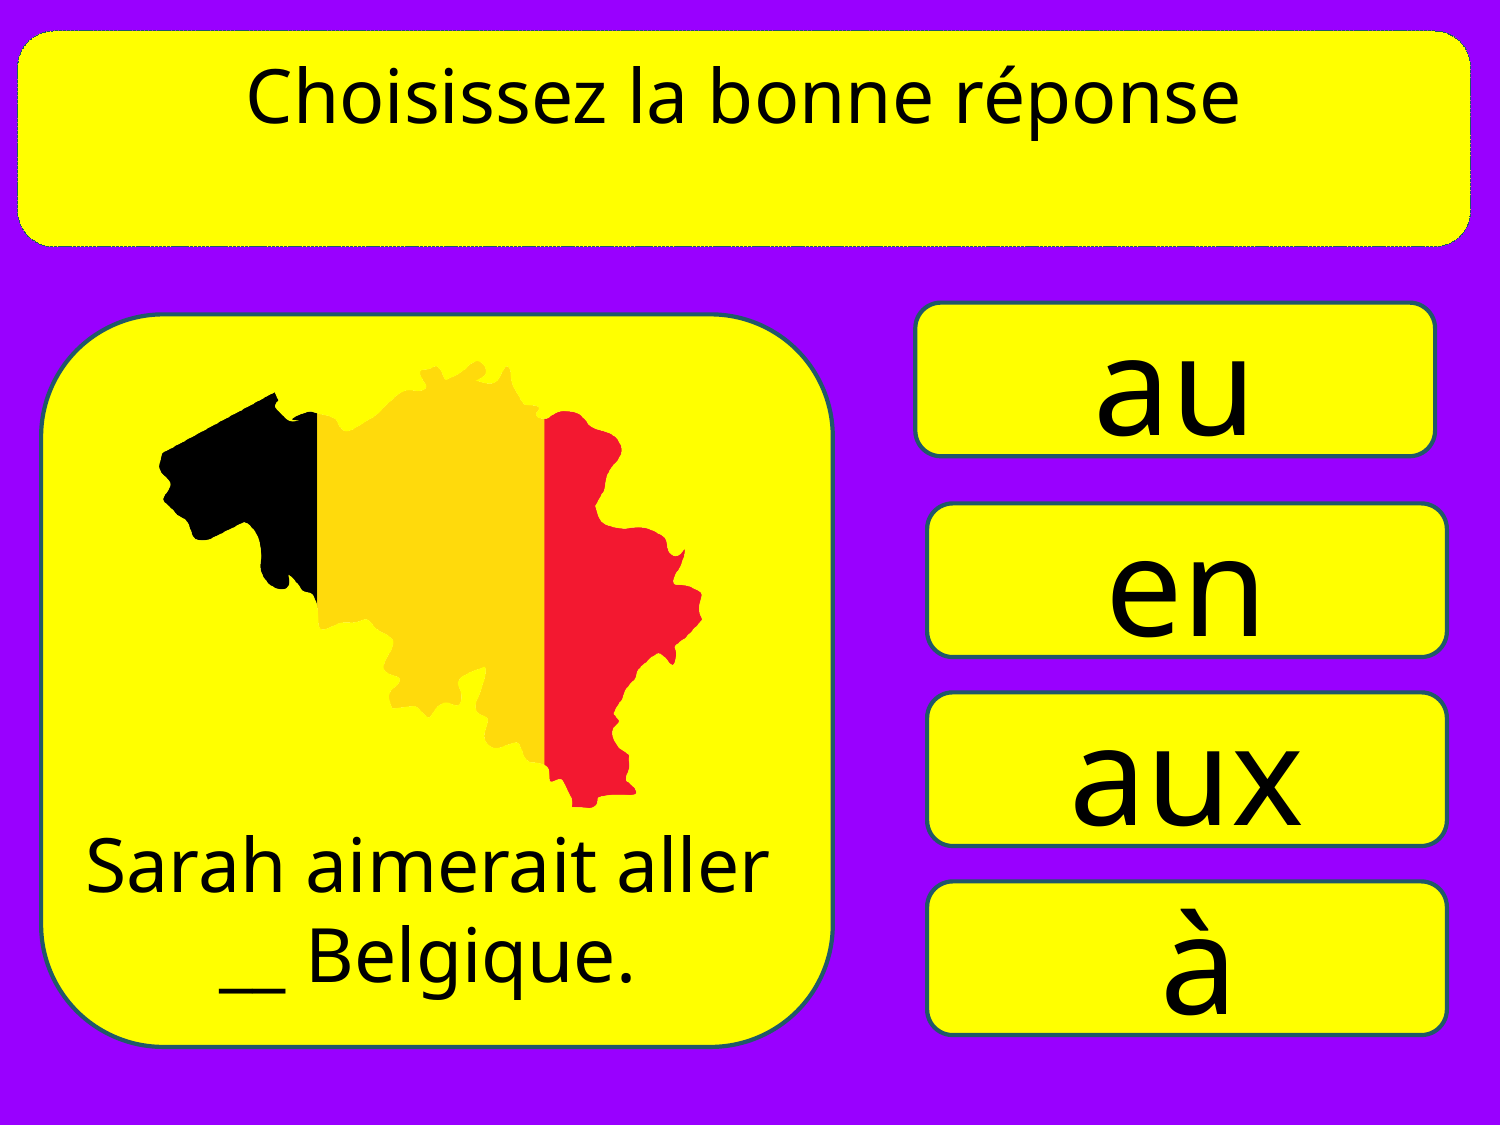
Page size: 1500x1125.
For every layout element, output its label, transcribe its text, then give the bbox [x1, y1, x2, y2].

text_box [1400, 881, 1447, 1036]
text_box aux [986, 680, 1388, 861]
text_box Sarah aimerait aller __ Belgique. [0, 810, 857, 1125]
text_box Choisissez la bonne réponse [17, 30, 1471, 247]
text_box [927, 503, 986, 658]
text_box à [997, 869, 1400, 1050]
text_box [41, 314, 833, 810]
text_box [1388, 503, 1447, 658]
text_box [1376, 302, 1436, 457]
text_box [915, 302, 974, 457]
text_box [927, 881, 997, 1036]
picture [159, 361, 702, 808]
text_box [1388, 692, 1447, 847]
text_box en [986, 491, 1388, 672]
text_box au [974, 290, 1376, 471]
text_box [927, 692, 986, 847]
